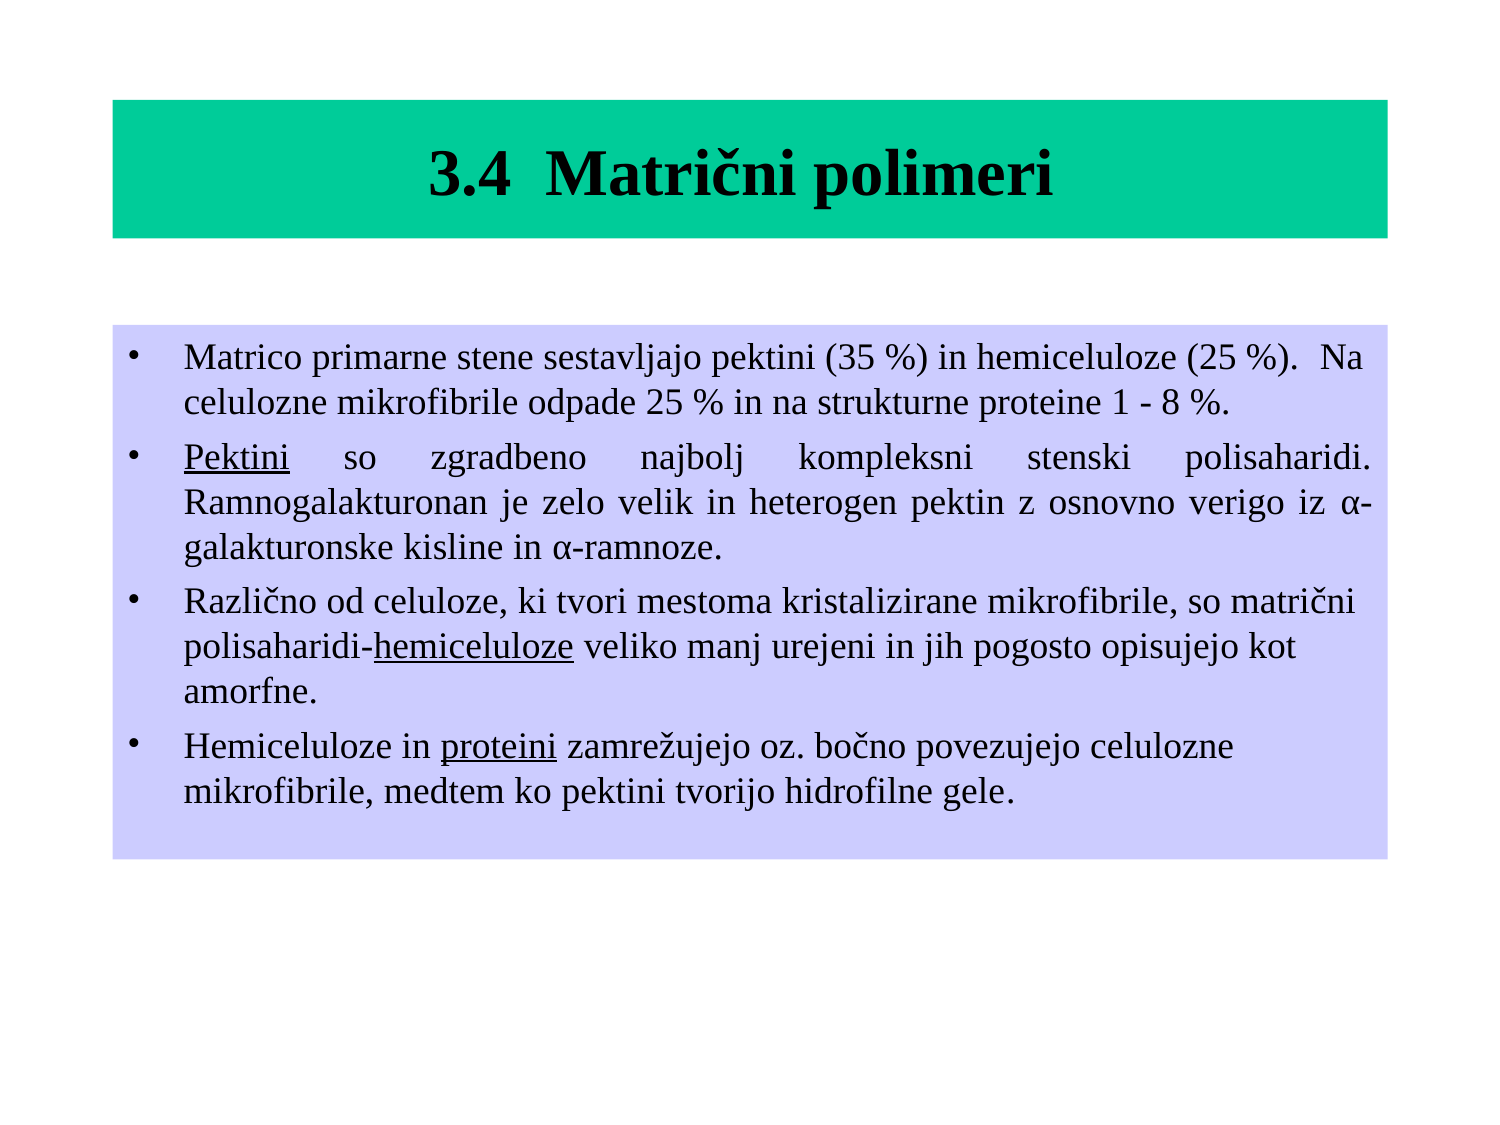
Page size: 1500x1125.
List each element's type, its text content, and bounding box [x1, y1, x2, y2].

list Matrico primarne stene sestavljajo pektini (35 %) in hemiceluloze (25 %). Na celulozne mikrofibrile odpade 25 % in na strukturne proteine 1 - 8 %. Pektini so zgradbeno najbolj kompleksni stenski polisaharidi. Ramnogalakturonan je zelo velik in heterogen pektin z osnovno verigo iz α-galakturonske kisline in α-ramnoze. Različno od celuloze, ki tvori mestoma kristalizirane mikrofibrile, so matrični polisaharidi-hemiceluloze veliko manj urejeni in jih pogosto opisujejo kot amorfne. Hemiceluloze in proteini zamrežujejo oz. bočno povezujejo celulozne mikrofibrile, medtem ko pektini tvorijo hidrofilne gele. [112, 324, 1388, 860]
title 3.4 Matrični polimeri [112, 99, 1388, 239]
